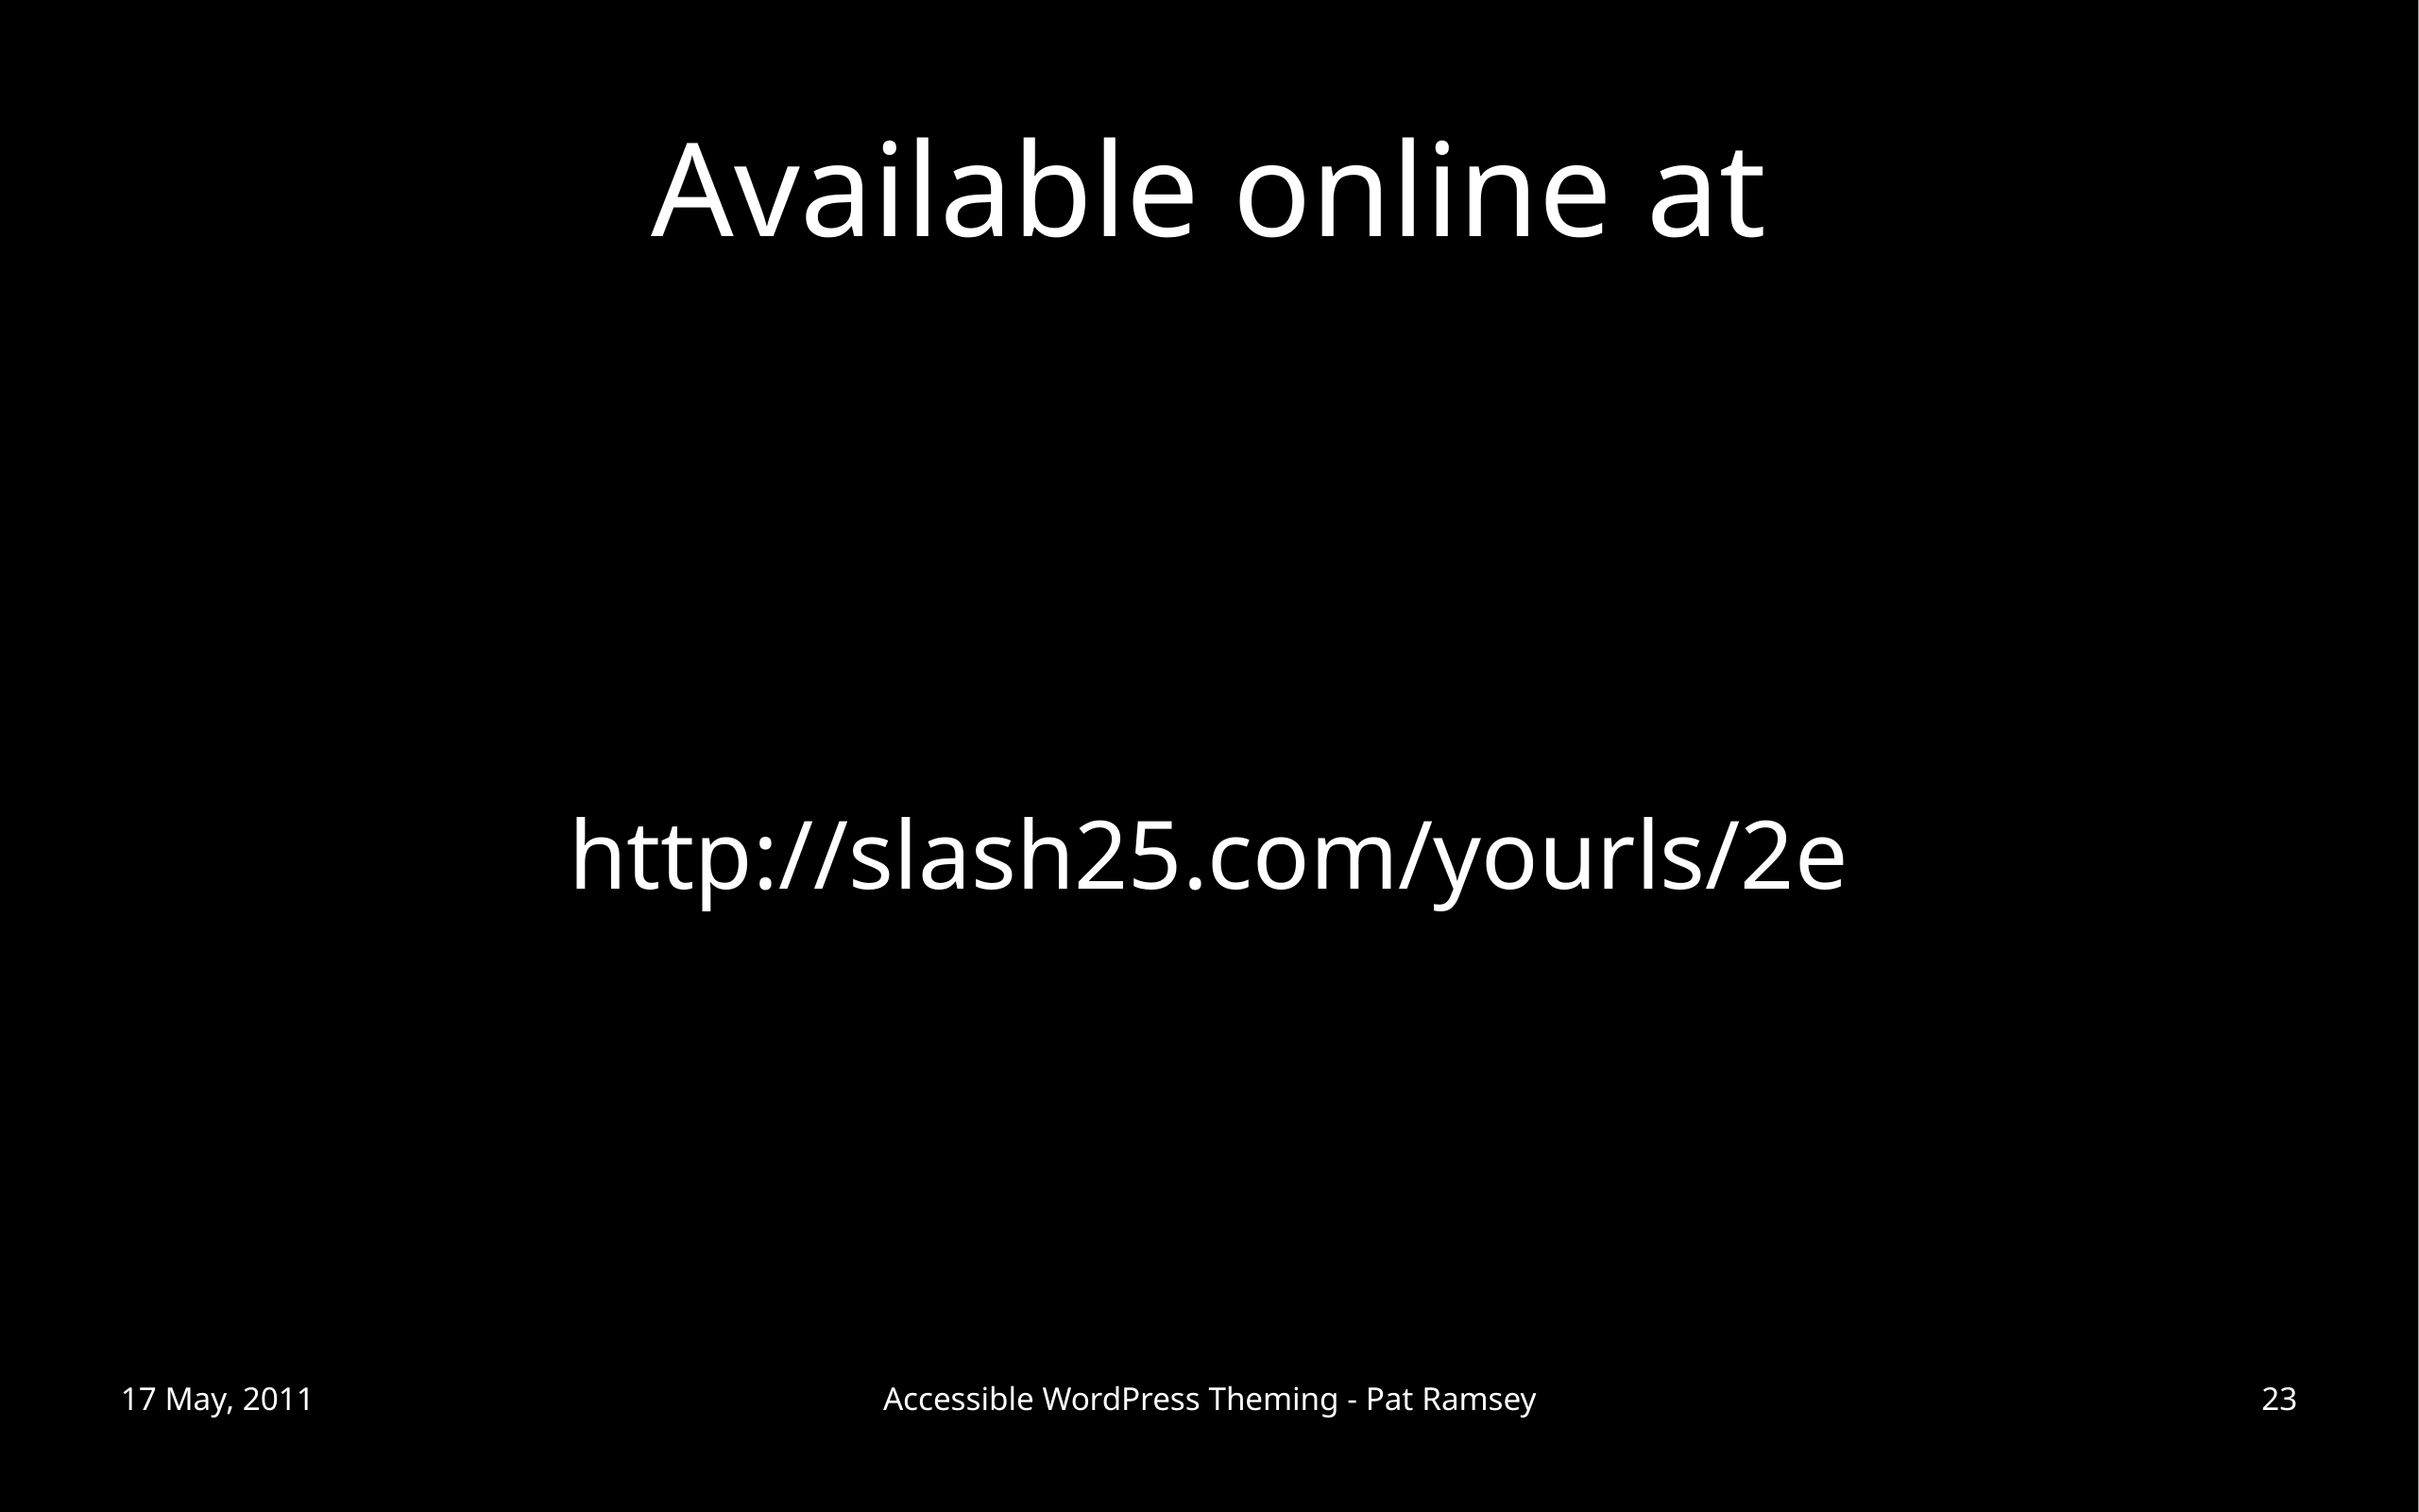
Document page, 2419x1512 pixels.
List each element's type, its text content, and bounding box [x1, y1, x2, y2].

title Available online at [120, 67, 2298, 306]
subtitle http://slash25.com/yourls/2e [120, 360, 2298, 1345]
